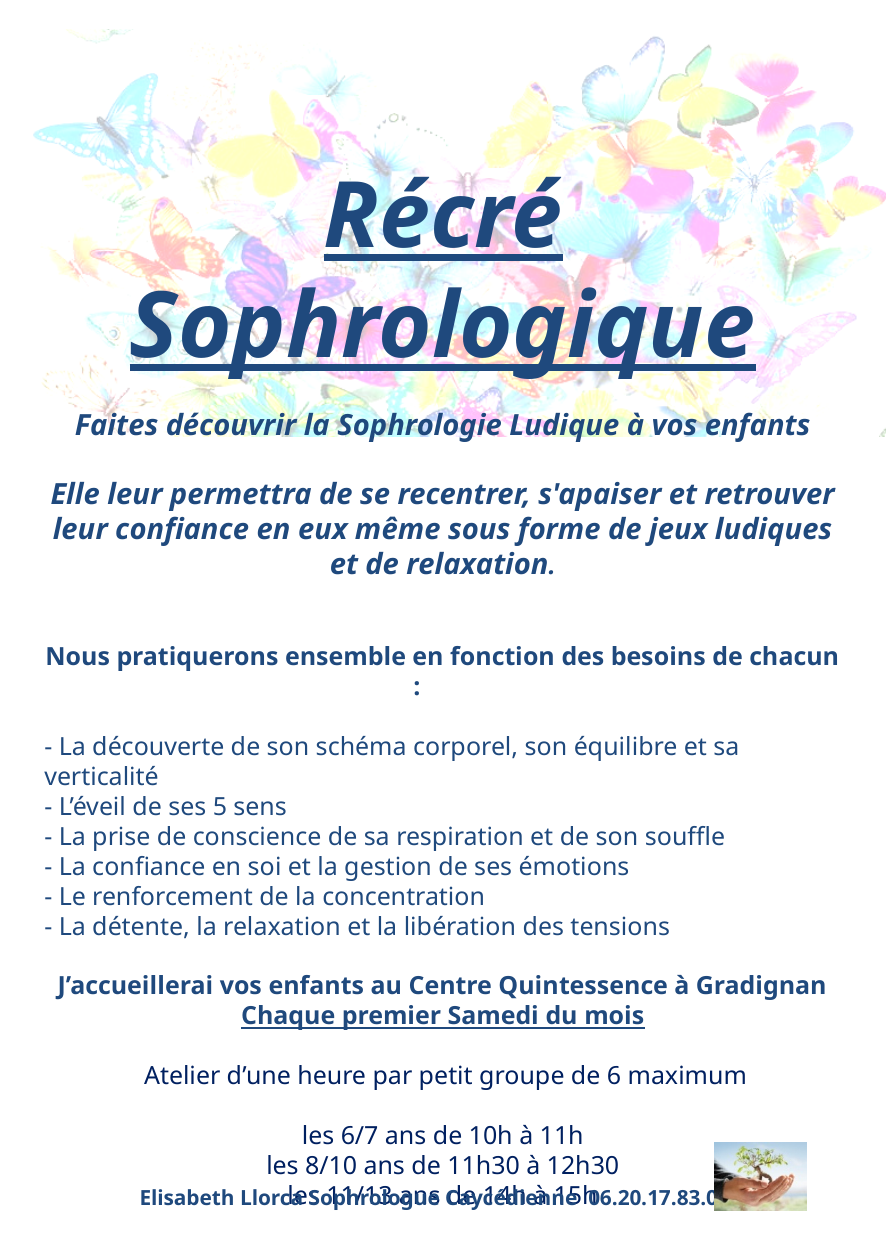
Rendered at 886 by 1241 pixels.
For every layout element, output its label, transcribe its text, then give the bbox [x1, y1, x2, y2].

picture [5, 29, 886, 437]
text_box Elisabeth Llorca Sophrologue Caycédienne 06.20.17.83.07 [124, 1176, 762, 1217]
subtitle Récré Sophrologique Faites découvrir la Sophrologie Ludique à vos enfants Elle leur permettra de se recentrer, s'apaiser et retrouver leur confiance en eux même sous forme de jeux ludiques et de relaxation. Nous pratiquerons ensemble en fonction des besoins de chacun : - La découverte de son schéma corporel, son équilibre et sa verticalité - L’éveil de ses 5 sens - La prise de conscience de sa respiration et de son souffle - La confiance en soi et la gestion de ses émotions - Le renforcement de la concentration - La détente, la relaxation et la libération des tensions J’accueillerai vos enfants au Centre Quintessence à Gradignan Chaque premier Samedi du mois Atelier d’une heure par petit groupe de 6 maximum les 6/7 ans de 10h à 11h les 8/10 ans de 11h30 à 12h30 les 11/13 ans de 14h à 15h [29, 88, 857, 1009]
picture [714, 1142, 807, 1211]
